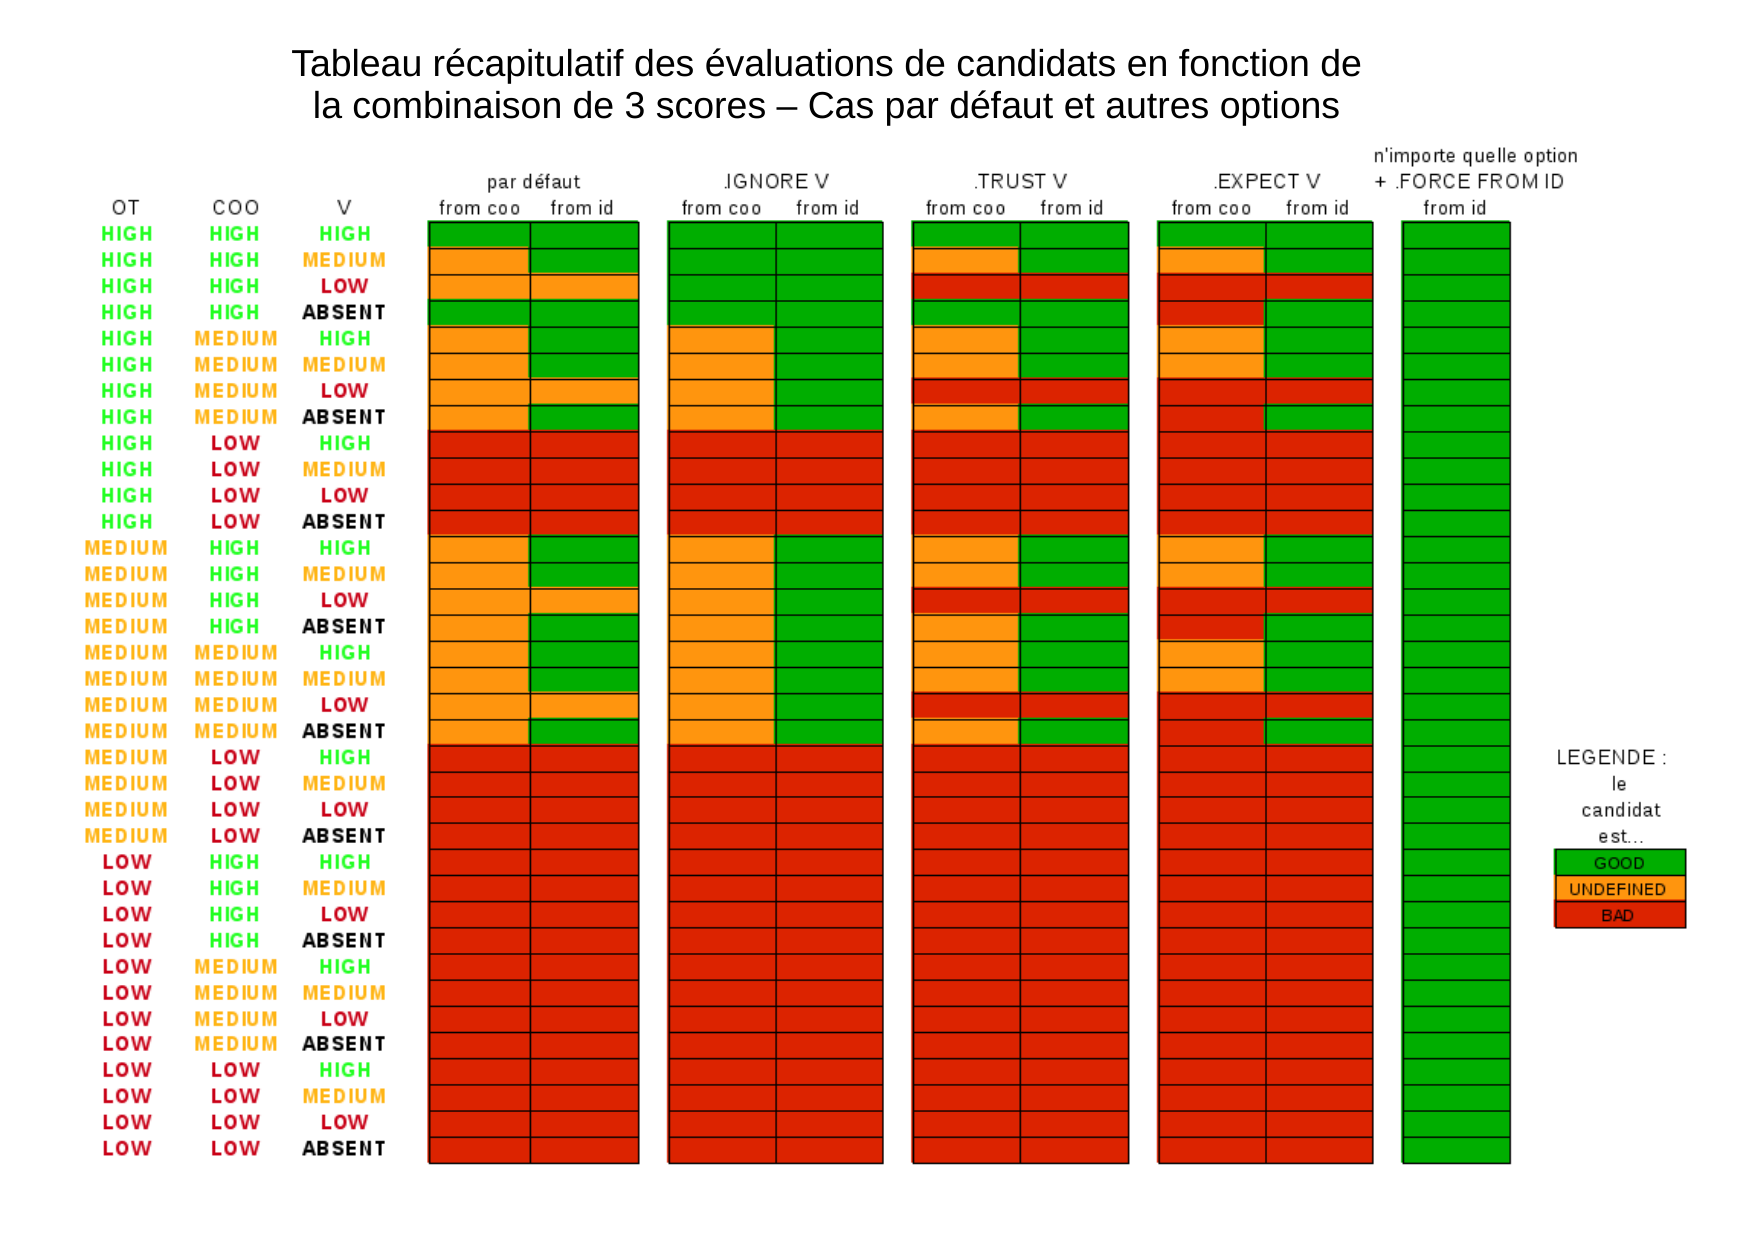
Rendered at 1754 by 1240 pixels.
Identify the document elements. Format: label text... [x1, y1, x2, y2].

picture [69, 142, 1702, 1176]
text_box Tableau récapitulatif des évaluations de candidats en fonction de la combinaison de 3 scores – Cas par défaut et autres options [265, 35, 1388, 135]
